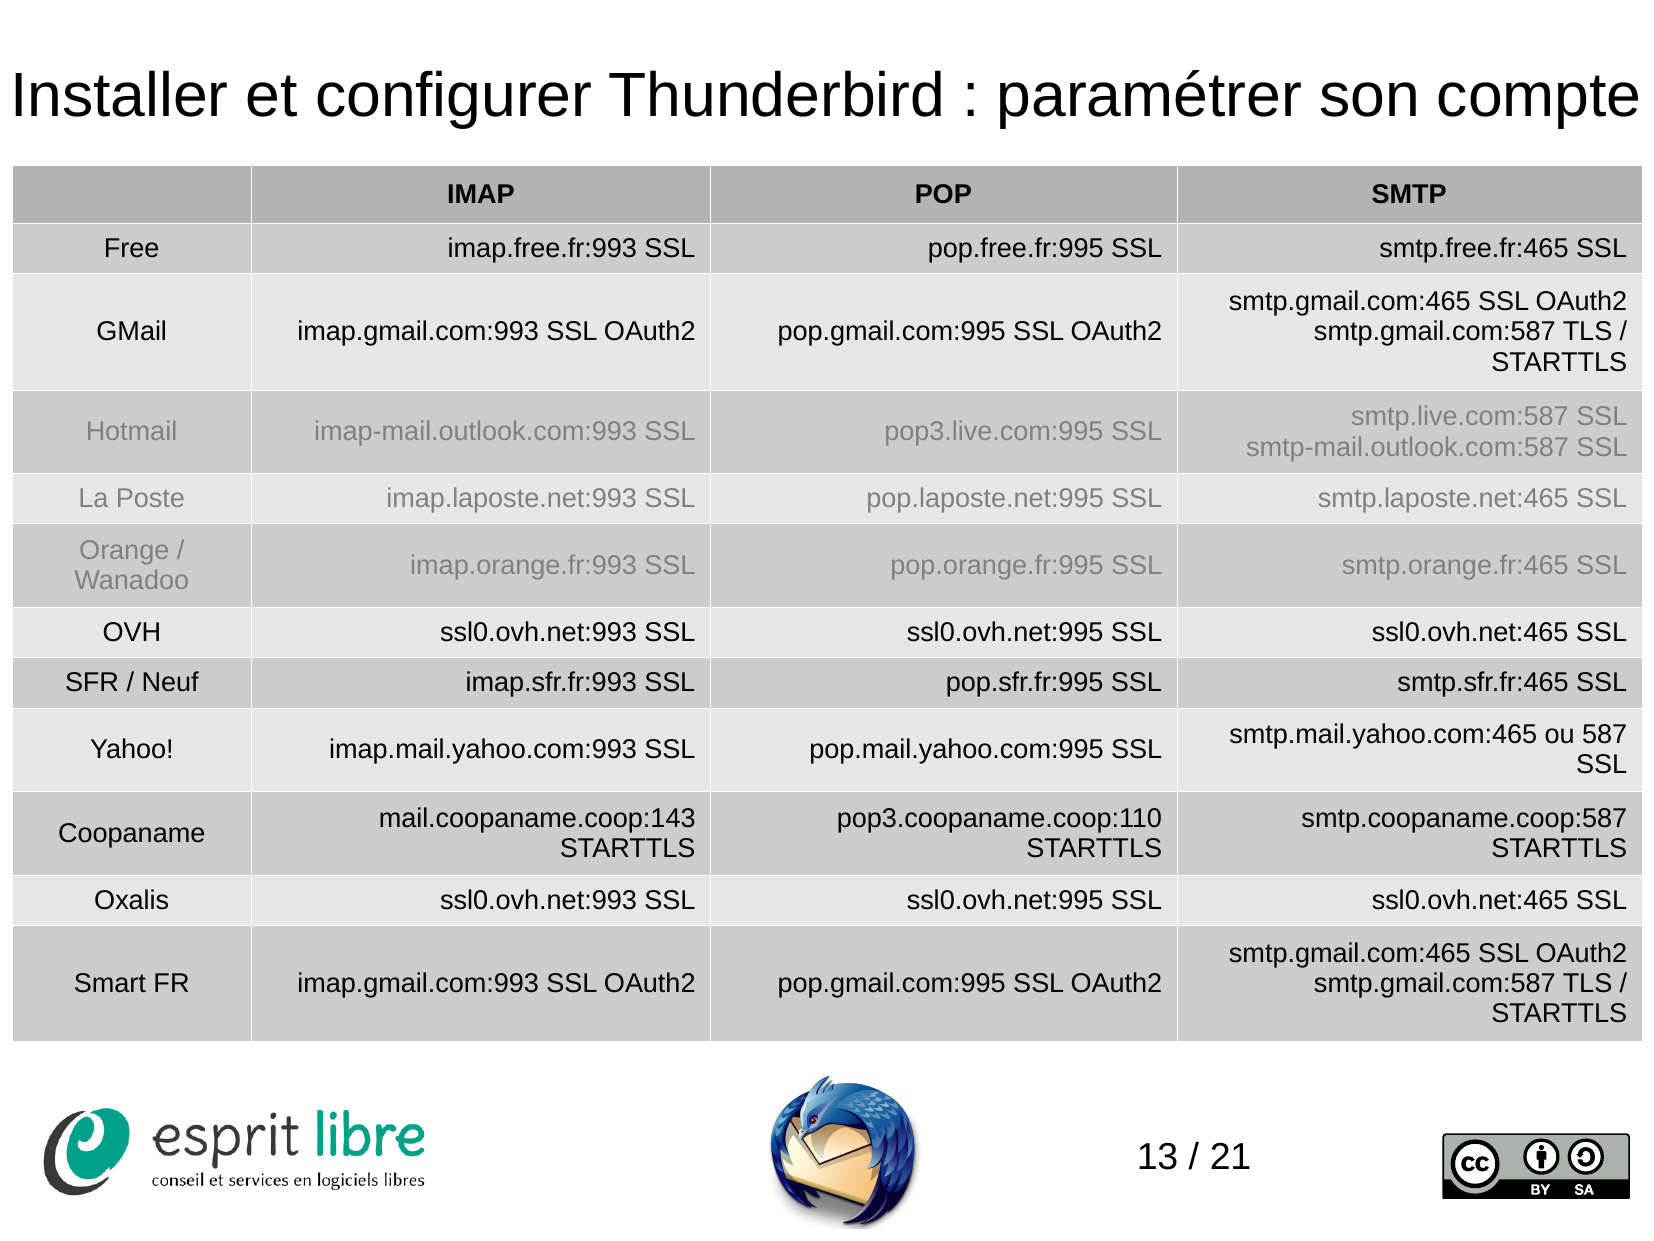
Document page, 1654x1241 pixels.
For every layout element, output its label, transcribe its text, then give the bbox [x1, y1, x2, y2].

table_cell ssl0.ovh.net:995 SSL [711, 608, 1177, 657]
table_cell smtp.mail.yahoo.com:465 ou 587 SSL [1178, 709, 1642, 791]
table_cell pop.orange.fr:995 SSL [711, 524, 1177, 607]
table_cell imap.sfr.fr:993 SSL [252, 658, 710, 708]
table_cell pop.laposte.net:995 SSL [711, 474, 1177, 523]
table_cell Oxalis [13, 876, 251, 925]
table_header [13, 169, 251, 223]
table_cell Smart FR [13, 926, 251, 1041]
table_cell imap.laposte.net:993 SSL [252, 474, 710, 523]
picture [767, 1074, 922, 1229]
table_header IMAP [252, 169, 710, 223]
table_cell pop.free.fr:995 SSL [711, 224, 1177, 273]
table_header SMTP [1178, 169, 1642, 223]
table_cell ssl0.ovh.net:993 SSL [252, 876, 710, 925]
table_cell Free [13, 224, 251, 273]
table_cell smtp.sfr.fr:465 SSL [1178, 658, 1642, 708]
table_cell imap.gmail.com:993 SSL OAuth2 [252, 926, 710, 1041]
table_cell smtp.live.com:587 SSL smtp-mail.outlook.com:587 SSL [1178, 391, 1642, 473]
table_cell smtp.free.fr:465 SSL [1178, 224, 1642, 273]
table_cell Coopaname [13, 792, 251, 875]
table_cell imap-mail.outlook.com:993 SSL [252, 391, 710, 473]
table_cell ssl0.ovh.net:993 SSL [252, 608, 710, 657]
table_cell smtp.gmail.com:465 SSL OAuth2 smtp.gmail.com:587 TLS / STARTTLS [1178, 274, 1642, 390]
table_cell smtp.laposte.net:465 SSL [1178, 474, 1642, 523]
table_cell mail.coopaname.coop:143 STARTTLS [252, 792, 710, 875]
table_cell GMail [13, 274, 251, 390]
table_cell imap.gmail.com:993 SSL OAuth2 [252, 274, 710, 390]
table_cell pop.sfr.fr:995 SSL [711, 658, 1177, 708]
table_cell smtp.orange.fr:465 SSL [1178, 524, 1642, 607]
table_cell pop.gmail.com:995 SSL OAuth2 [711, 926, 1177, 1041]
title Installer et configurer Thunderbird : paramétrer son compte [0, 20, 1654, 169]
table_cell pop.mail.yahoo.com:995 SSL [711, 709, 1177, 791]
table_header POP [711, 169, 1177, 223]
table_cell imap.free.fr:993 SSL [252, 224, 710, 273]
table_cell imap.orange.fr:993 SSL [252, 524, 710, 607]
table_cell SFR / Neuf [13, 658, 251, 708]
table_cell Orange / Wanadoo [13, 524, 251, 607]
table_cell imap.mail.yahoo.com:993 SSL [252, 709, 710, 791]
table_cell ssl0.ovh.net:995 SSL [711, 876, 1177, 925]
table_cell pop3.live.com:995 SSL [711, 391, 1177, 473]
table_cell Hotmail [13, 391, 251, 473]
table_cell ssl0.ovh.net:465 SSL [1178, 608, 1642, 657]
table_cell OVH [13, 608, 251, 657]
picture [0, 1009, 480, 1241]
table_cell smtp.gmail.com:465 SSL OAuth2 smtp.gmail.com:587 TLS / STARTTLS [1178, 926, 1642, 1041]
table_cell pop.gmail.com:995 SSL OAuth2 [711, 274, 1177, 390]
table_cell pop3.coopaname.coop:110 STARTTLS [711, 792, 1177, 875]
table_cell smtp.coopaname.coop:587 STARTTLS [1178, 792, 1642, 875]
table_cell Yahoo! [13, 709, 251, 791]
table_cell La Poste [13, 474, 251, 523]
table_cell ssl0.ovh.net:465 SSL [1178, 876, 1642, 925]
